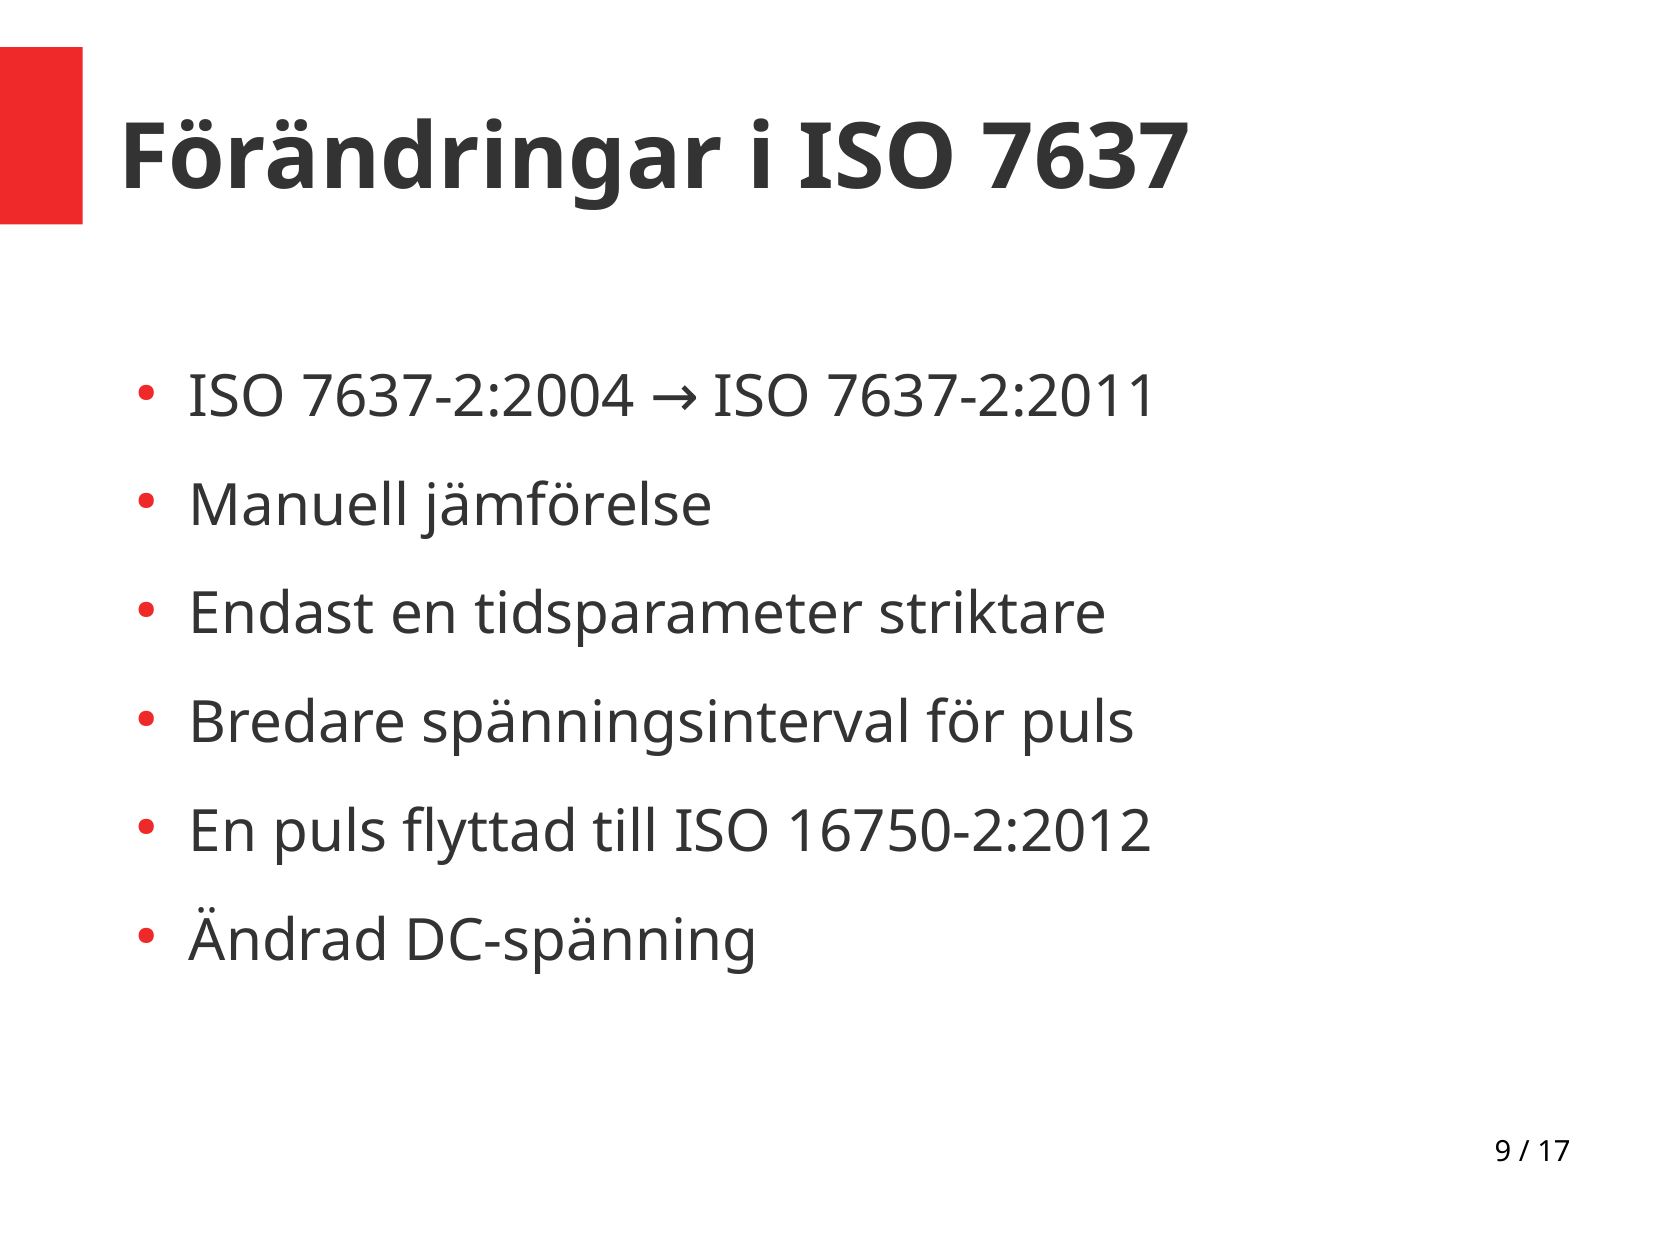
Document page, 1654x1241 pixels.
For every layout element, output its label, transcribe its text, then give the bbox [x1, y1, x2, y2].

list ISO 7637-2:2004 → ISO 7637-2:2011 Manuell jämförelse Endast en tidsparameter striktare Bredare spänningsinterval för puls En puls flyttad till ISO 16750-2:2012 Ändrad DC-spänning [118, 354, 1536, 1074]
title Förändringar i ISO 7637 [118, 49, 1571, 257]
